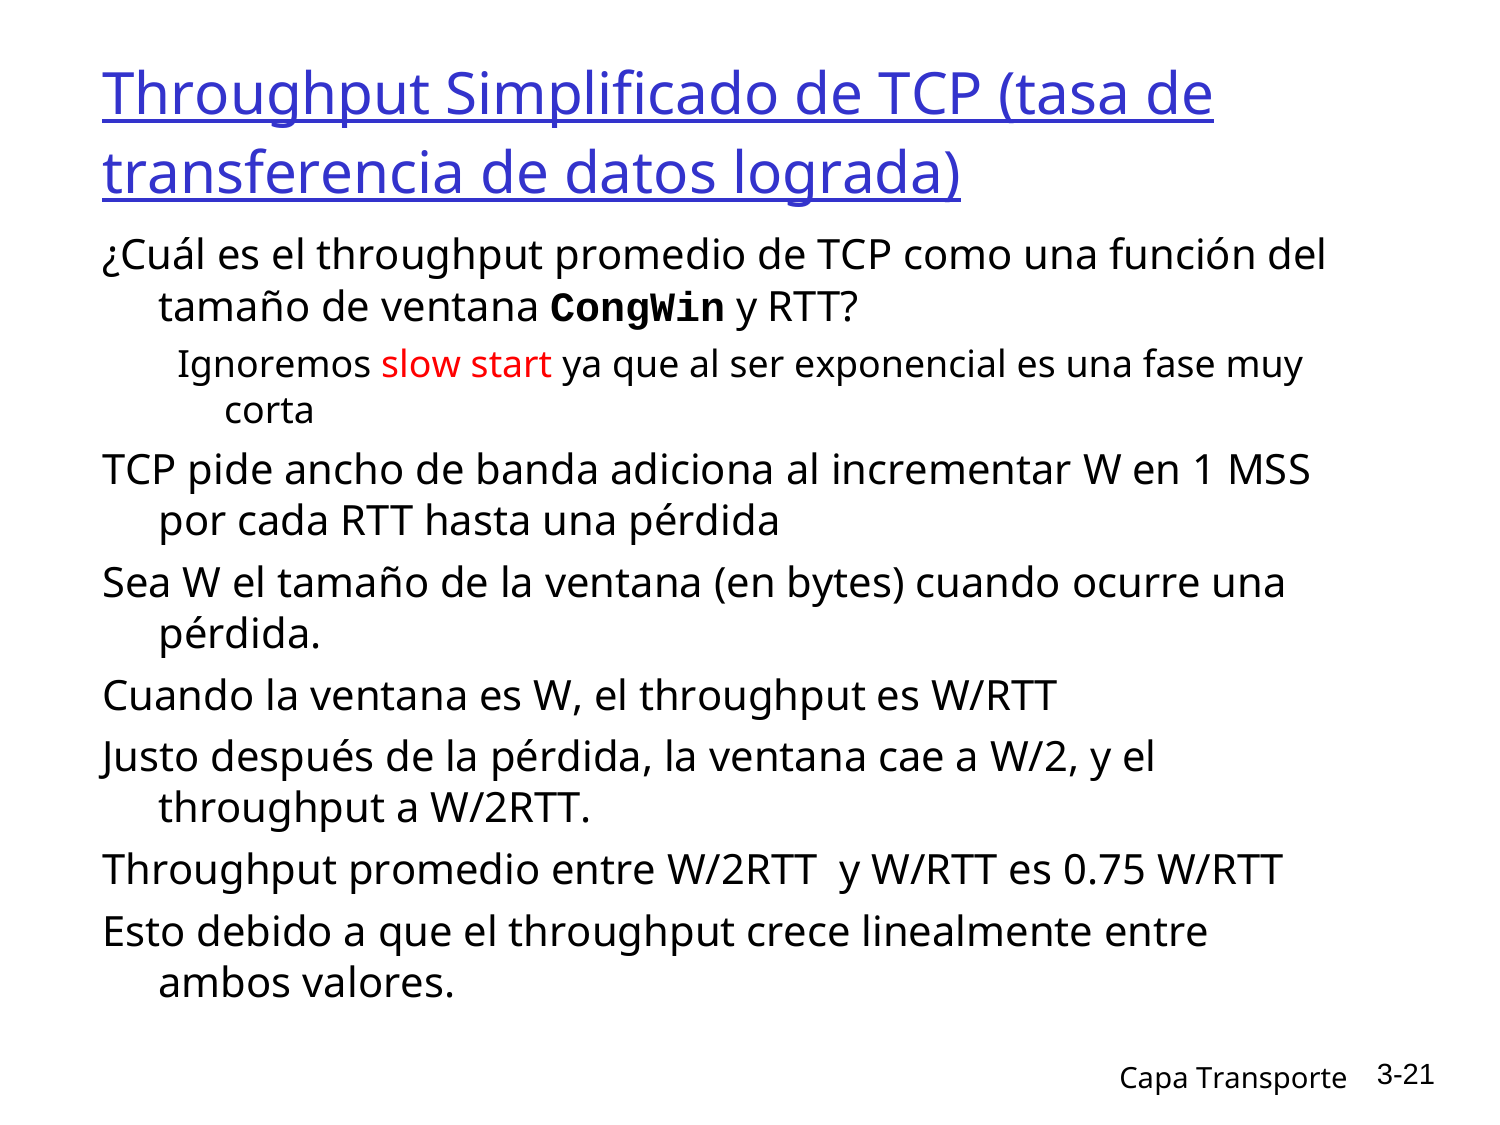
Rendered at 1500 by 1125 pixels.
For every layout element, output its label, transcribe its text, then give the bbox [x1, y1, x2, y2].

list ¿Cuál es el throughput promedio de TCP como una función del tamaño de ventana CongWin y RTT? Ignoremos slow start ya que al ser exponencial es una fase muy corta TCP pide ancho de banda adiciona al incrementar W en 1 MSS por cada RTT hasta una pérdida Sea W el tamaño de la ventana (en bytes) cuando ocurre una pérdida. Cuando la ventana es W, el throughput es W/RTT Justo después de la pérdida, la ventana cae a W/2, y el throughput a W/2RTT. Throughput promedio entre W/2RTT y W/RTT es 0.75 W/RTT Esto debido a que el throughput crece linealmente entre ambos valores. [87, 221, 1363, 1090]
title Throughput Simplificado de TCP (tasa de transferencia de datos lograda) [87, 37, 1363, 221]
